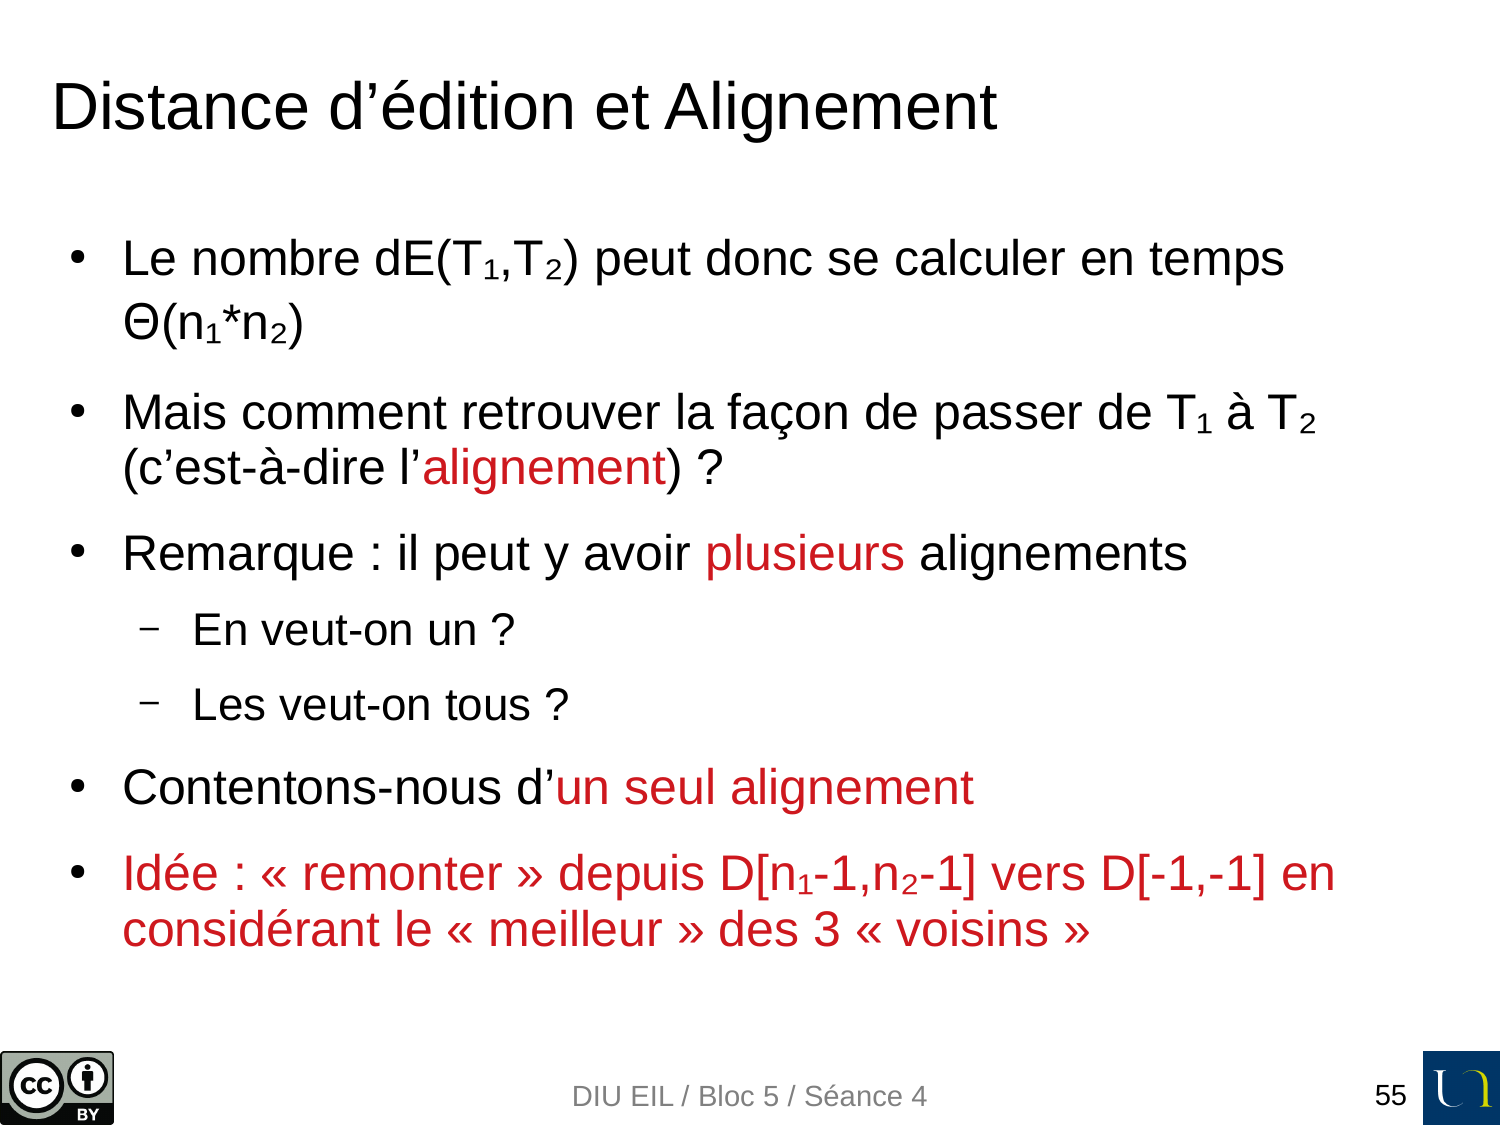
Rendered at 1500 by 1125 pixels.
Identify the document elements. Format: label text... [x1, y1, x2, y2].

list Le nombre dE(T₁,T₂) peut donc se calculer en temps Θ(n₁*n₂) Mais comment retrouver la façon de passer de T₁ à T₂ (c’est-à-dire l’alignement) ? Remarque : il peut y avoir plusieurs alignements En veut-on un ? Les veut-on tous ? Contentons-nous d’un seul alignement Idée : « remonter » depuis D[n₁-1,n₂-1] vers D[-1,-1] en considérant le « meilleur » des 3 « voisins » [51, 230, 1449, 1058]
title Distance d’édition et Alignement [51, 44, 1449, 170]
picture [0, 1051, 114, 1125]
picture [1417, 1051, 1500, 1125]
